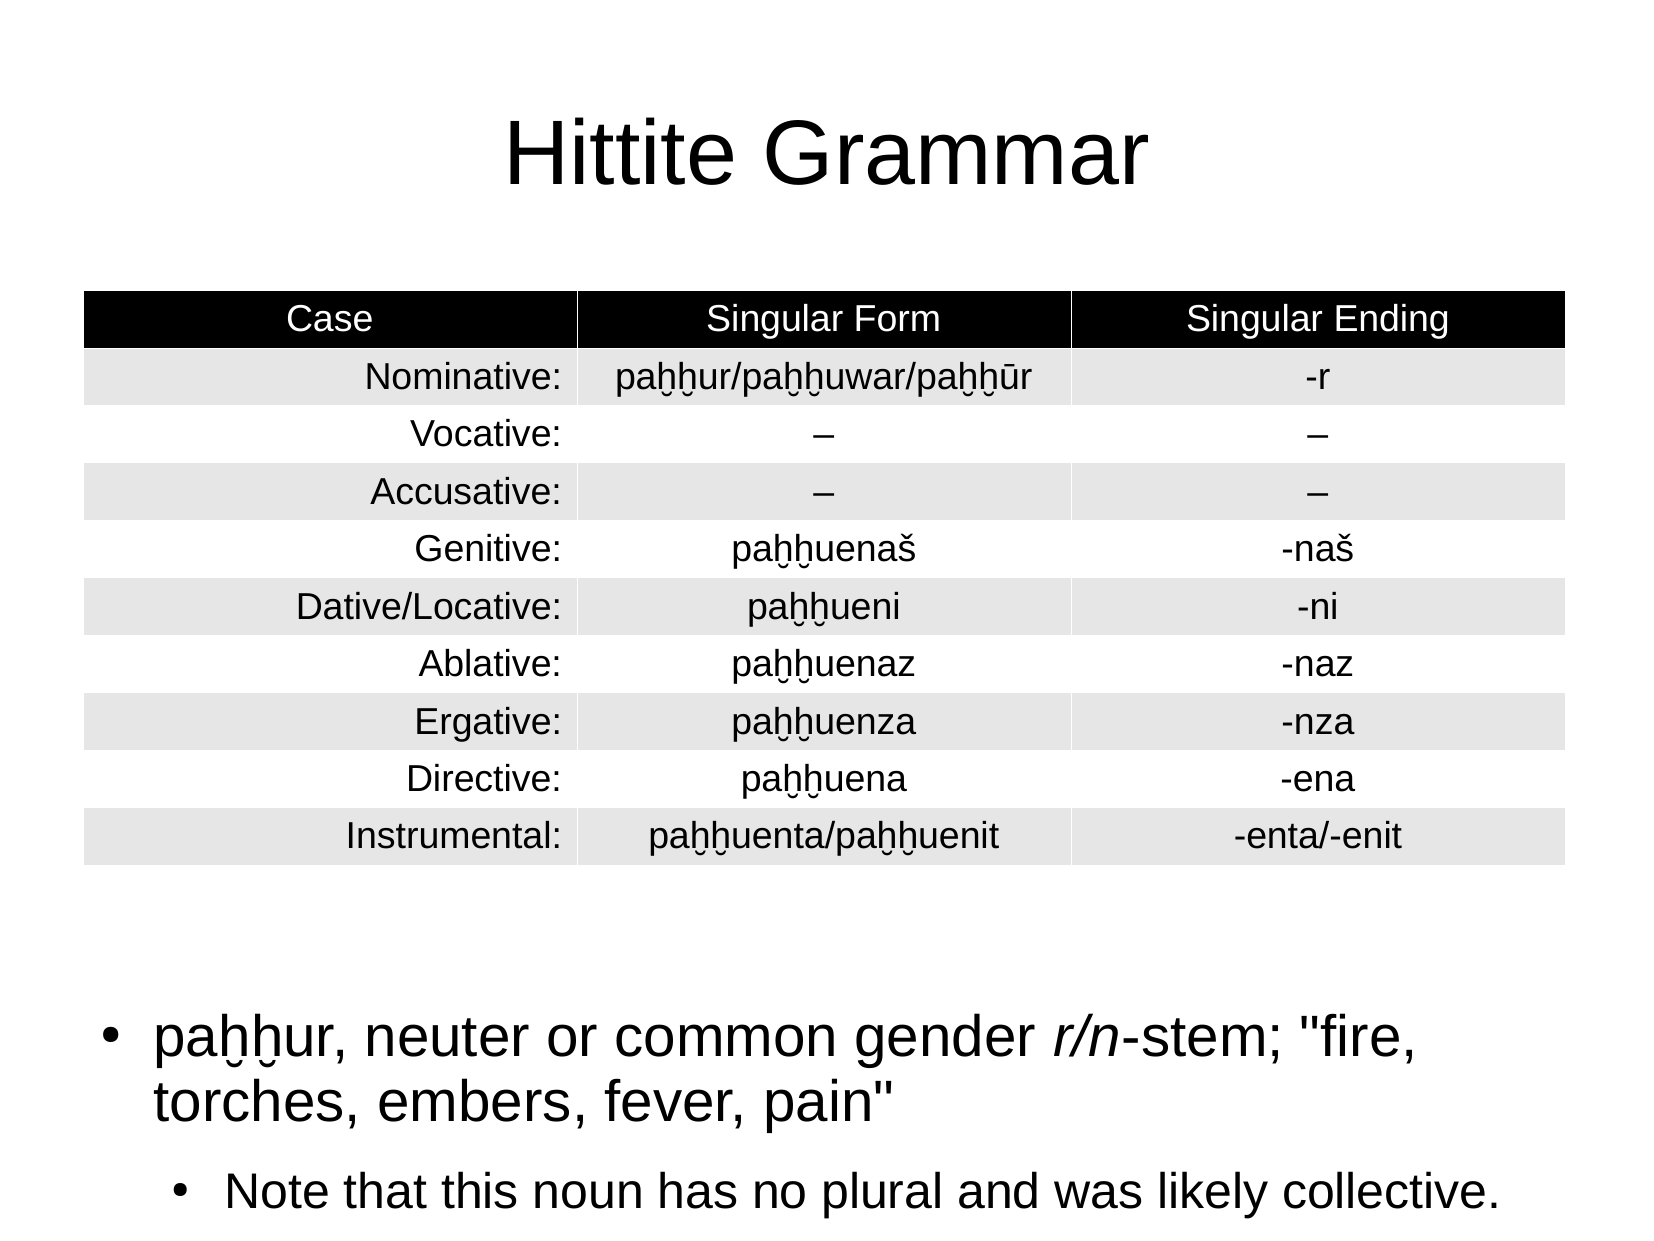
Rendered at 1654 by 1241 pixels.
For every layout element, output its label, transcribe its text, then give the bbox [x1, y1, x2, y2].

title Hittite Grammar [82, 49, 1571, 257]
table_cell [1072, 866, 1565, 922]
table_cell -ena [1072, 751, 1565, 807]
table_cell – [1072, 406, 1565, 462]
table_cell Dative/Locative: [84, 578, 577, 635]
table_cell paḫḫuenaš [578, 521, 1071, 577]
table_cell Vocative: [84, 406, 577, 462]
table_cell Genitive: [84, 521, 577, 577]
table_cell Ablative: [84, 636, 577, 692]
table_cell Ergative: [84, 693, 577, 750]
list paḫḫur, neuter or common gender r/n-stem; "fire, torches, embers, fever, pain" Note that this noun has no plural and was likely collective. [82, 1003, 1571, 1219]
table_cell paḫḫuenza [578, 693, 1071, 750]
table_header Singular Form [578, 291, 1071, 348]
table_cell – [578, 406, 1071, 462]
table_cell [84, 866, 577, 922]
table_cell Accusative: [84, 463, 577, 520]
table_cell paḫḫuena [578, 751, 1071, 807]
table_cell -ni [1072, 578, 1565, 635]
table_cell -r [1072, 349, 1565, 405]
table_cell Nominative: [84, 349, 577, 405]
table_header Singular Ending [1072, 291, 1565, 348]
table_cell paḫḫuenaz [578, 636, 1071, 692]
table_cell -naz [1072, 636, 1565, 692]
table_cell -nza [1072, 693, 1565, 750]
table_cell – [578, 463, 1071, 520]
table_cell Instrumental: [84, 808, 577, 865]
table_cell -enta/-enit [1072, 808, 1565, 865]
table_cell Directive: [84, 751, 577, 807]
table_cell – [1072, 463, 1565, 520]
table_cell paḫḫuenta/paḫḫuenit [578, 808, 1071, 865]
table_cell paḫḫueni [578, 578, 1071, 635]
table_cell -naš [1072, 521, 1565, 577]
table_cell [578, 866, 1071, 922]
table_header Case [84, 291, 577, 348]
table_cell paḫḫur/paḫḫuwar/paḫḫūr [578, 349, 1071, 405]
